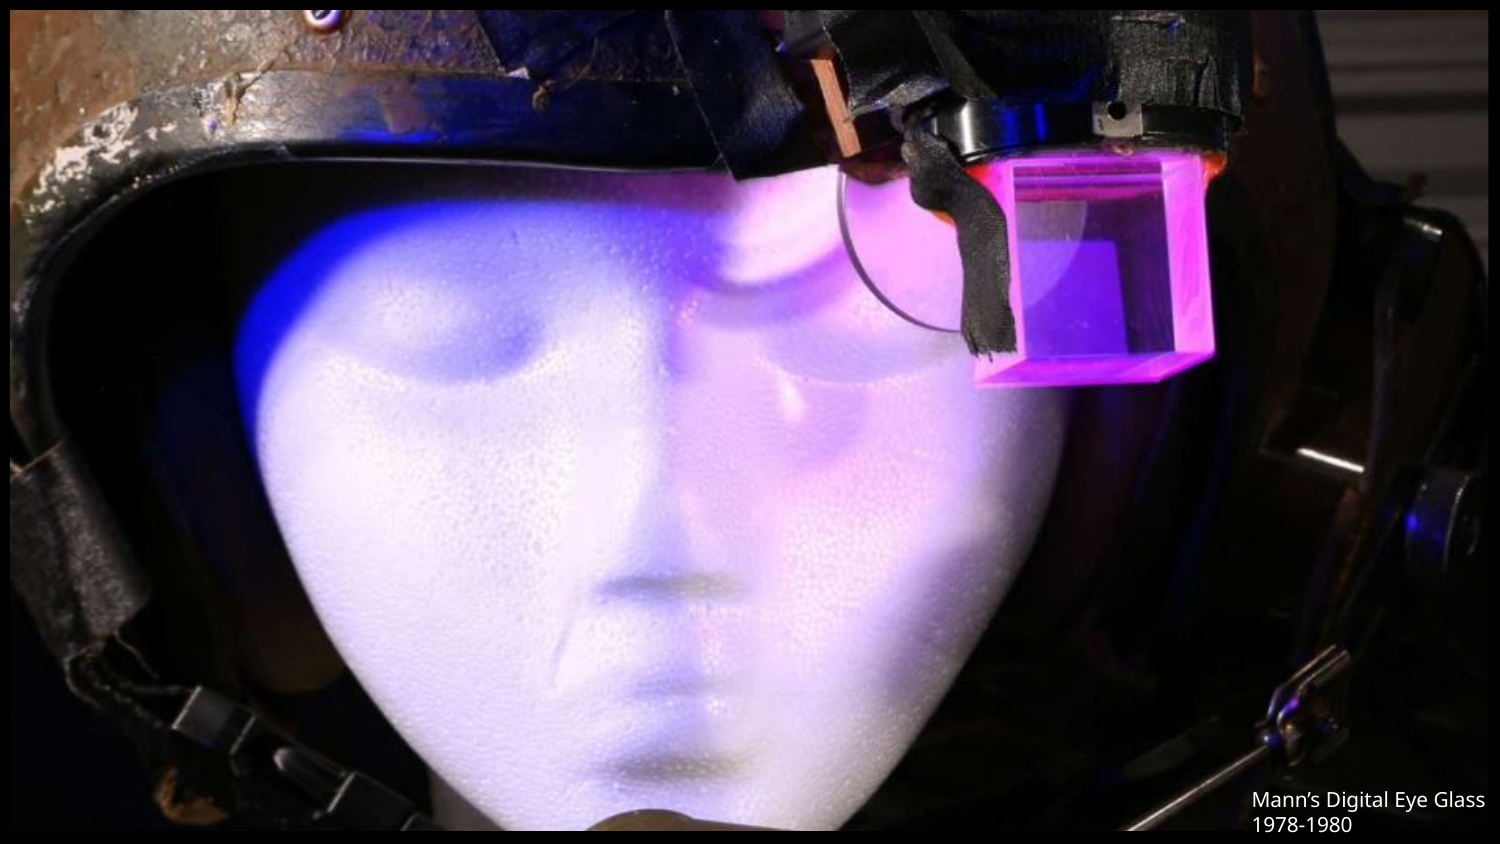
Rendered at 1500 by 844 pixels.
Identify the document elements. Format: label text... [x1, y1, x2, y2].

picture [9, 10, 1489, 831]
text_box Mann’s Digital Eye Glass 1978-1980 [1236, 778, 1500, 844]
